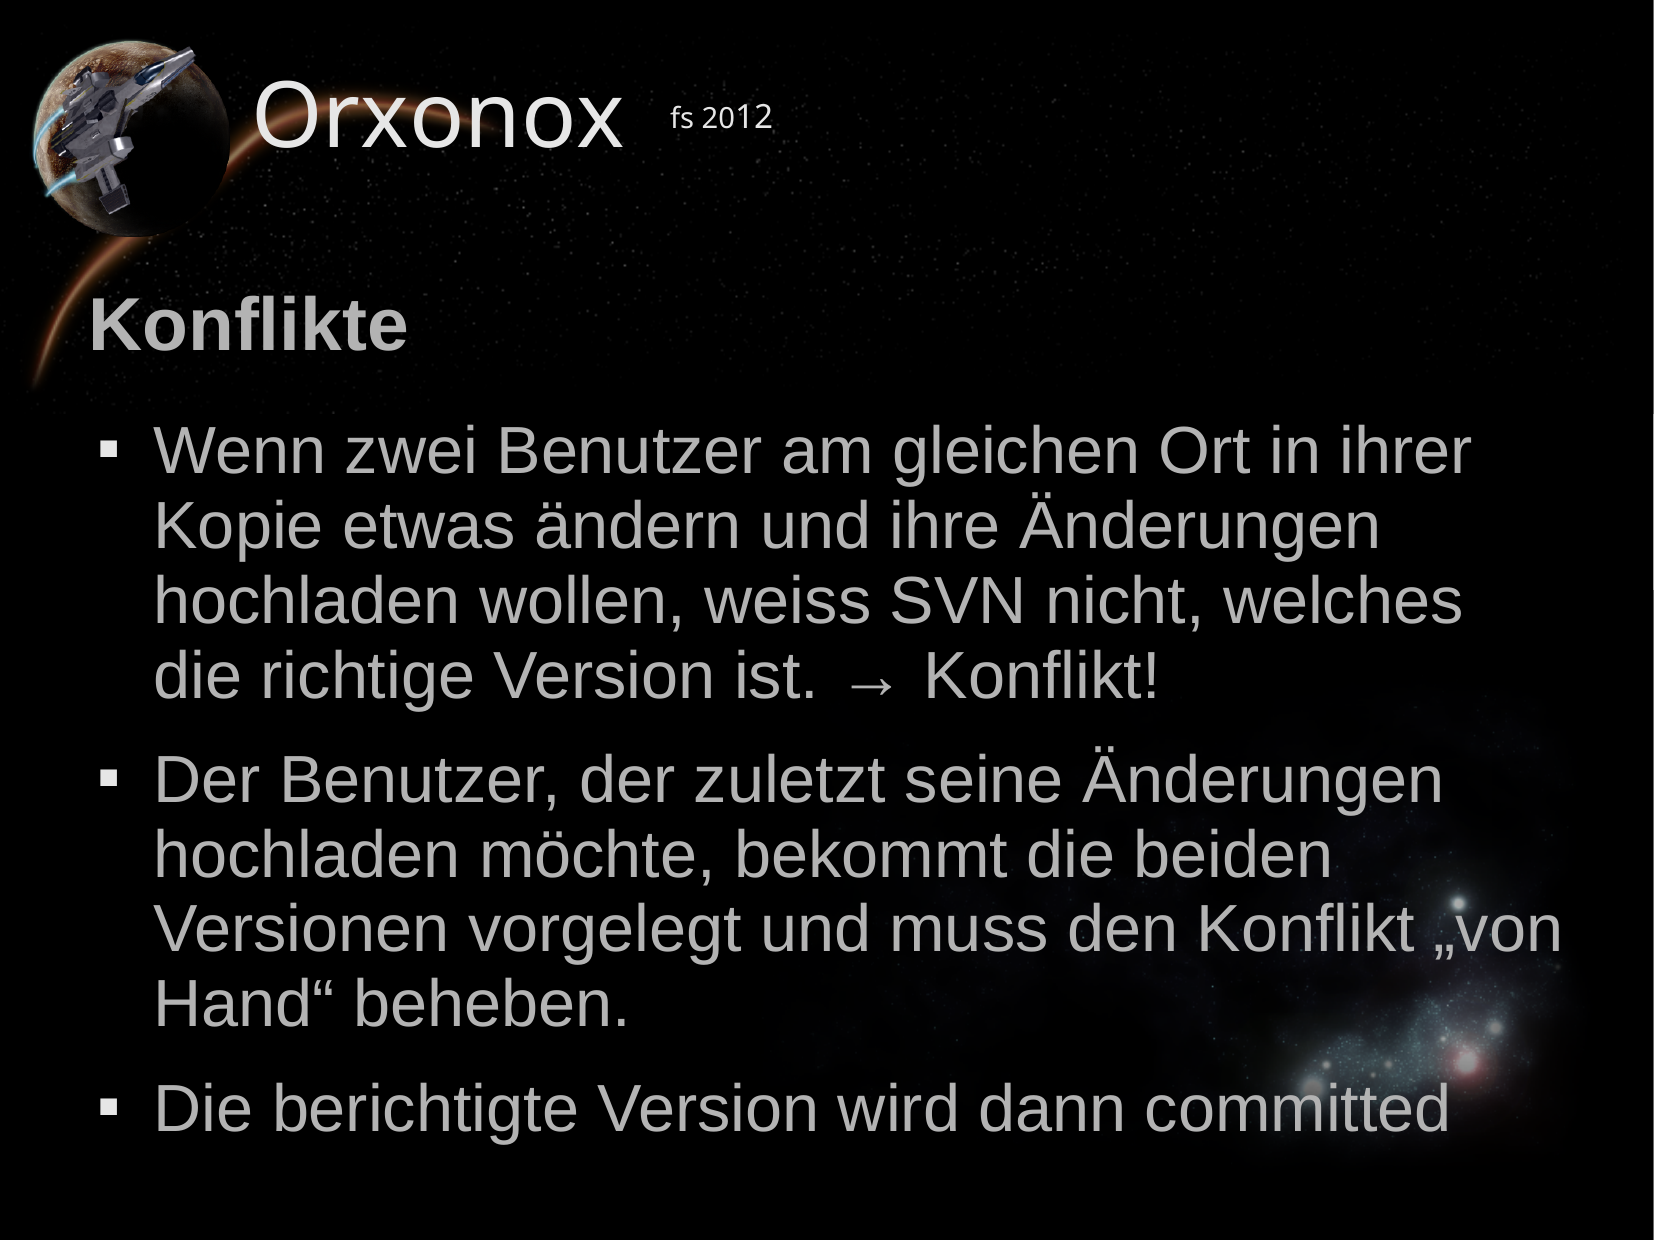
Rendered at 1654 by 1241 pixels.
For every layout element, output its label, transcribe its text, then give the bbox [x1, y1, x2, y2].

title Konflikte [88, 265, 1577, 384]
picture [644, 590, 1654, 1240]
picture [0, 0, 1654, 521]
list Wenn zwei Benutzer am gleichen Ort in ihrer Kopie etwas ändern und ihre Änderungen hochladen wollen, weiss SVN nicht, welches die richtige Version ist. → Konflikt! Der Benutzer, der zuletzt seine Änderungen hochladen möchte, bekommt die beiden Versionen vorgelegt und muss den Konflikt „von Hand“ beheben. Die berichtigte Version wird dann committed [82, 413, 1571, 1232]
